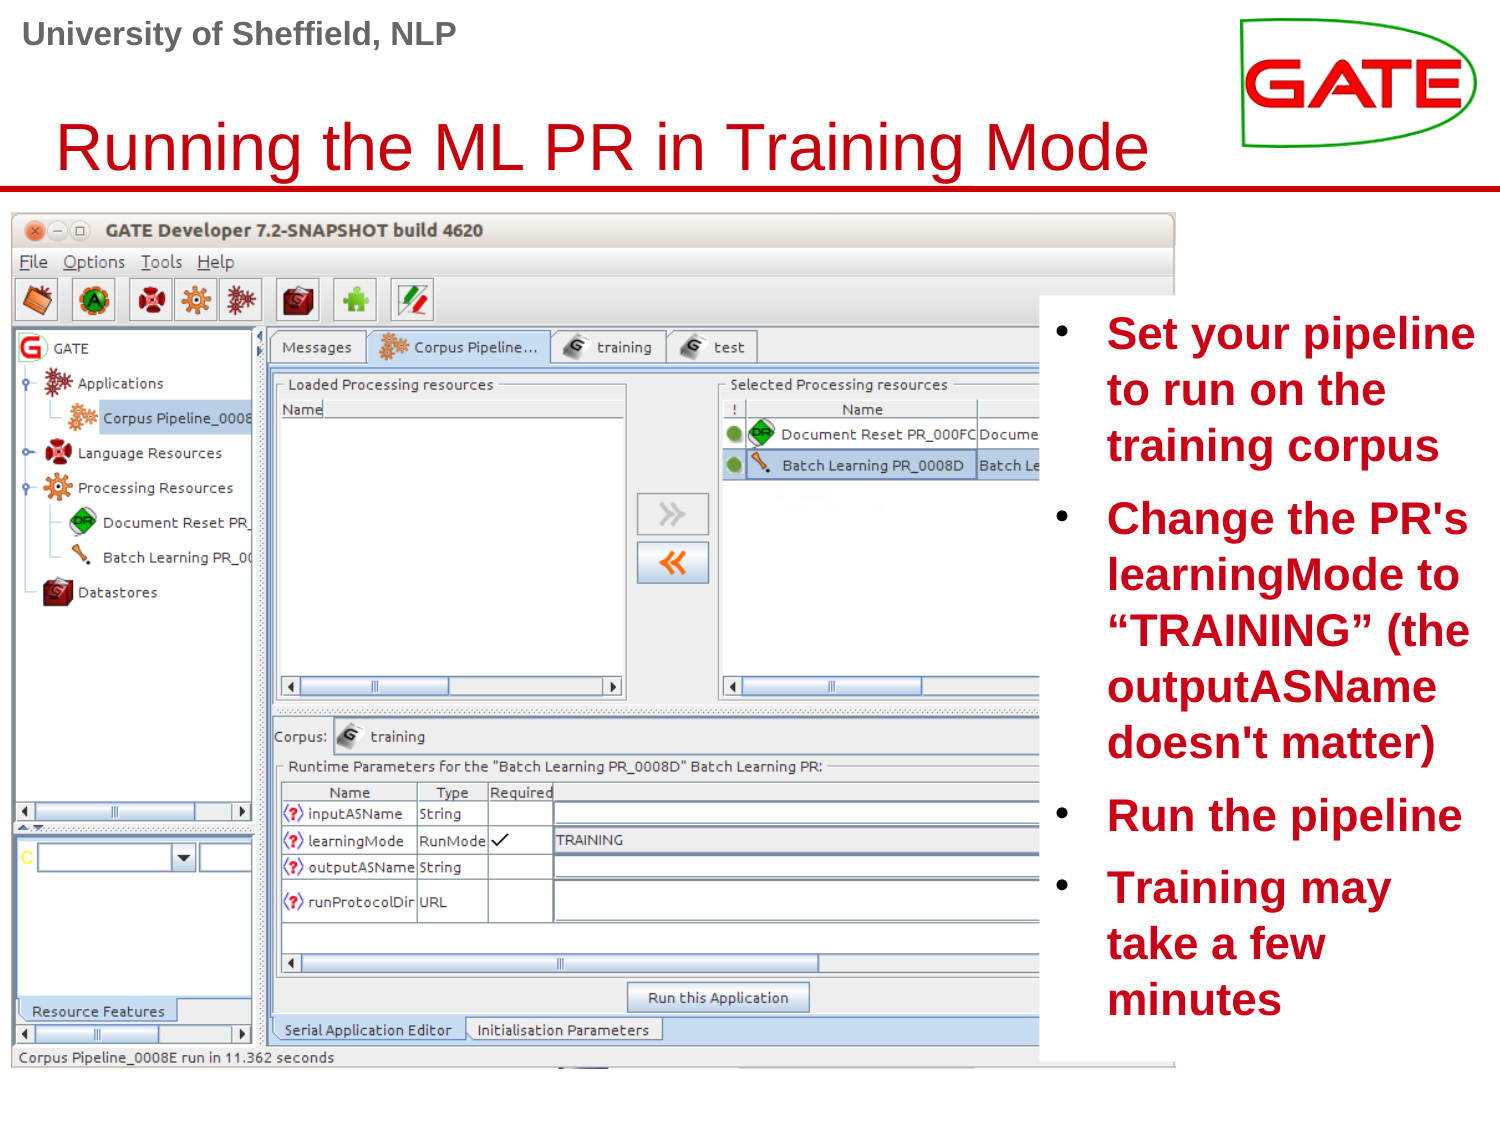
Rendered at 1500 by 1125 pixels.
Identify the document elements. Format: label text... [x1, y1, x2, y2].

picture [1240, 18, 1477, 148]
picture [11, 212, 1176, 1069]
list Set your pipeline to run on the training corpus Change the PR's learningMode to “TRAINING” (the outputASName doesn't matter) Run the pipeline Training may take a few minutes [1039, 295, 1500, 1062]
title Running the ML PR in Training Mode [41, 30, 1391, 262]
